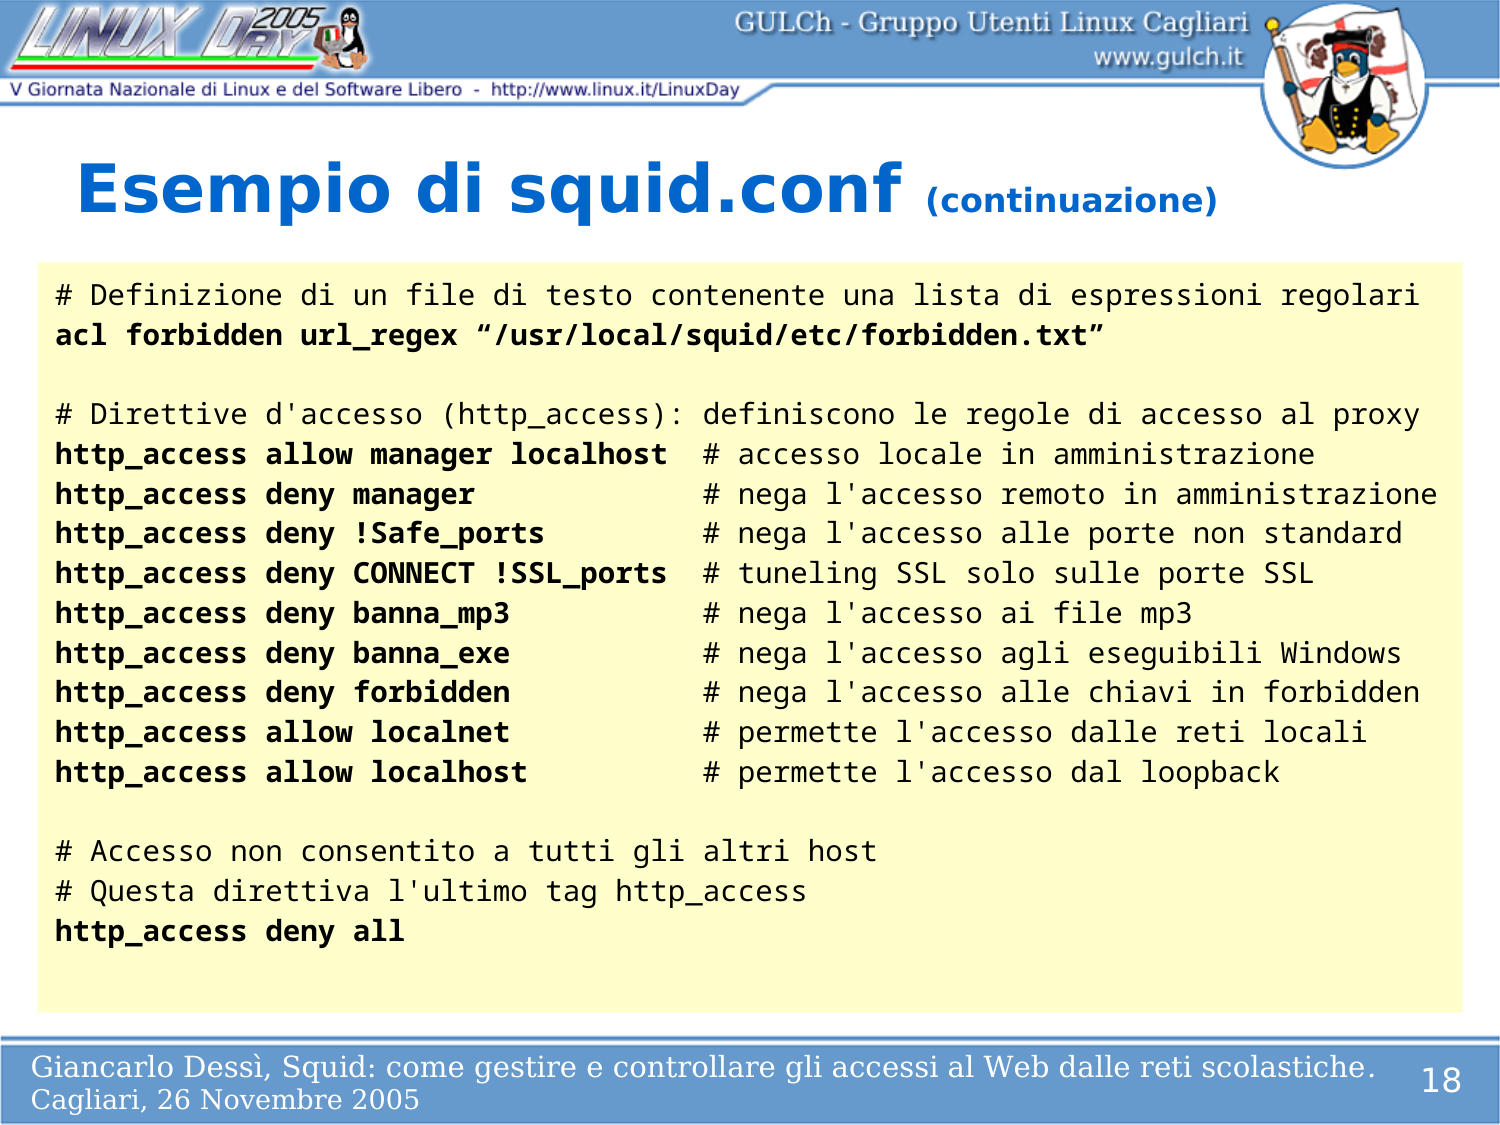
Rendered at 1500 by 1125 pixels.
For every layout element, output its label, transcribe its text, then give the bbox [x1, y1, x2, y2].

picture [0, 0, 1500, 1125]
text_box # Definizione di un file di testo contenente una lista di espressioni regolari acl forbidden url_regex “/usr/local/squid/etc/forbidden.txt” # Direttive d'accesso (http_access): definiscono le regole di accesso al proxy http_access allow manager localhost # accesso locale in amministrazione http_access deny manager # nega l'accesso remoto in amministrazione http_access deny !Safe_ports # nega l'accesso alle porte non standard http_access deny CONNECT !SSL_ports # tuneling SSL solo sulle porte SSL http_access deny banna_mp3 # nega l'accesso ai file mp3 http_access deny banna_exe # nega l'accesso agli eseguibili Windows http_access deny forbidden # nega l'accesso alle chiavi in forbidden http_access allow localnet # permette l'accesso dalle reti locali http_access allow localhost # permette l'accesso dal loopback # Accesso non consentito a tutti gli altri host # Questa direttiva l'ultimo tag http_access http_access deny all [37, 262, 1463, 1013]
text_box Esempio di squid.conf (continuazione) [75, 150, 1214, 229]
